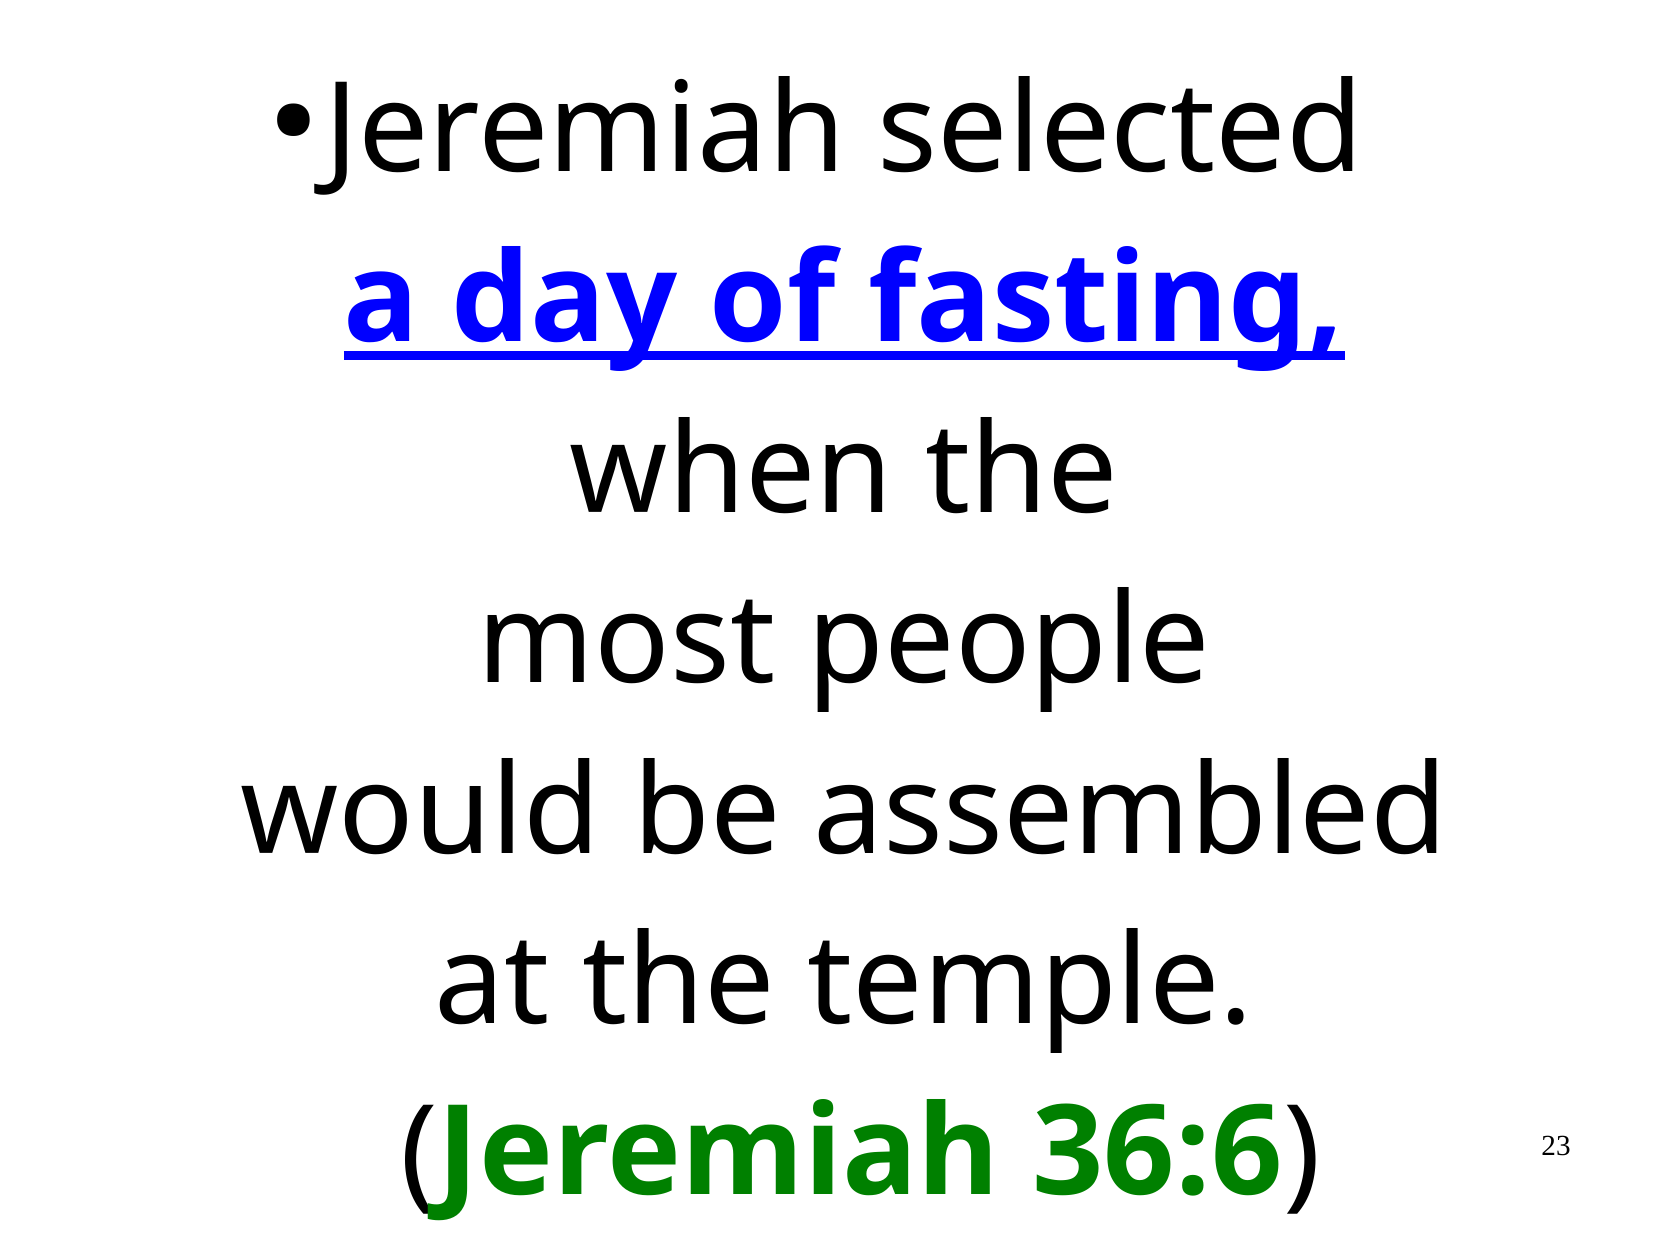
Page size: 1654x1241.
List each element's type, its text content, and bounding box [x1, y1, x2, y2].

list Jeremiah selected a day of fasting, when the most people would be assembled at the temple. (Jeremiah 36:6) [37, 37, 1613, 1238]
